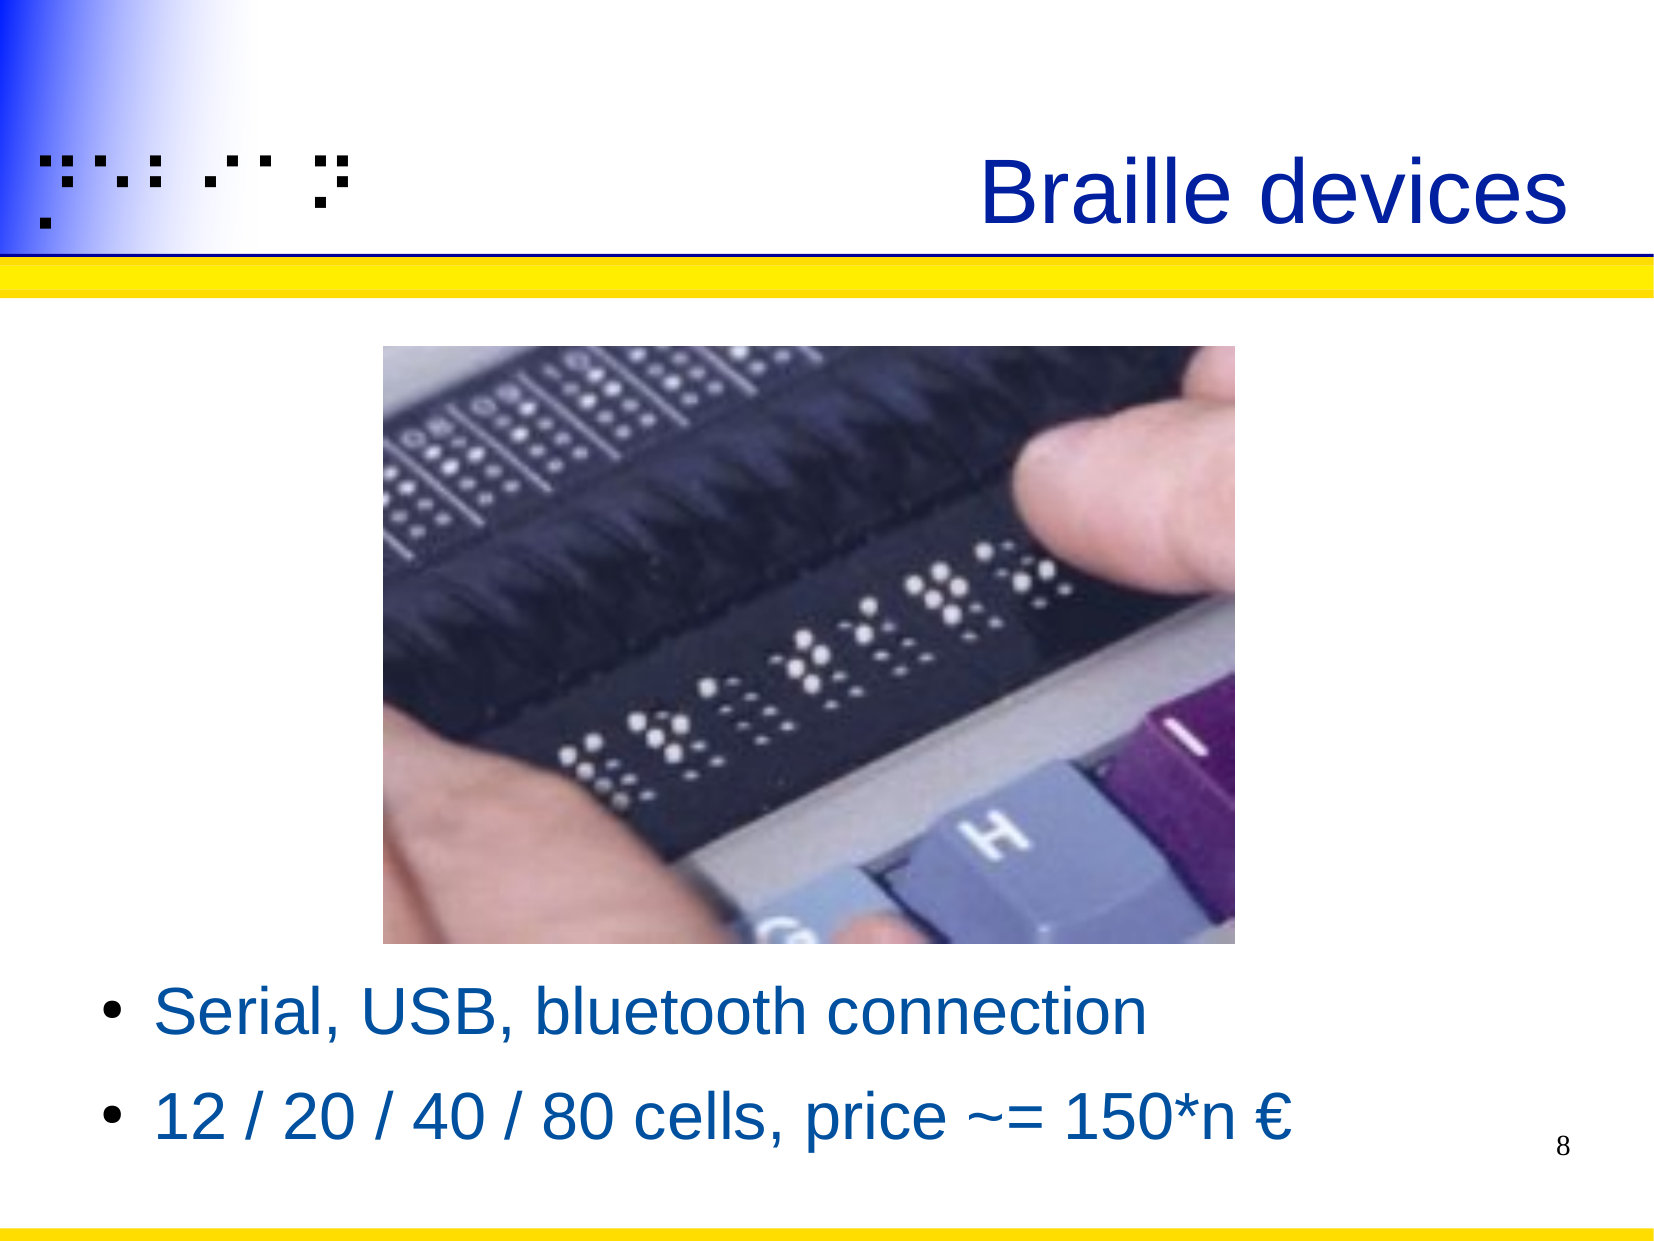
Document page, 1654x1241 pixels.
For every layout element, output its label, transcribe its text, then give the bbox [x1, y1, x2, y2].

title Braille devices [372, 126, 1571, 257]
list Serial, USB, bluetooth connection 12 / 20 / 40 / 80 cells, price ~= 150*n € [82, 974, 1571, 1205]
picture [383, 346, 1235, 944]
